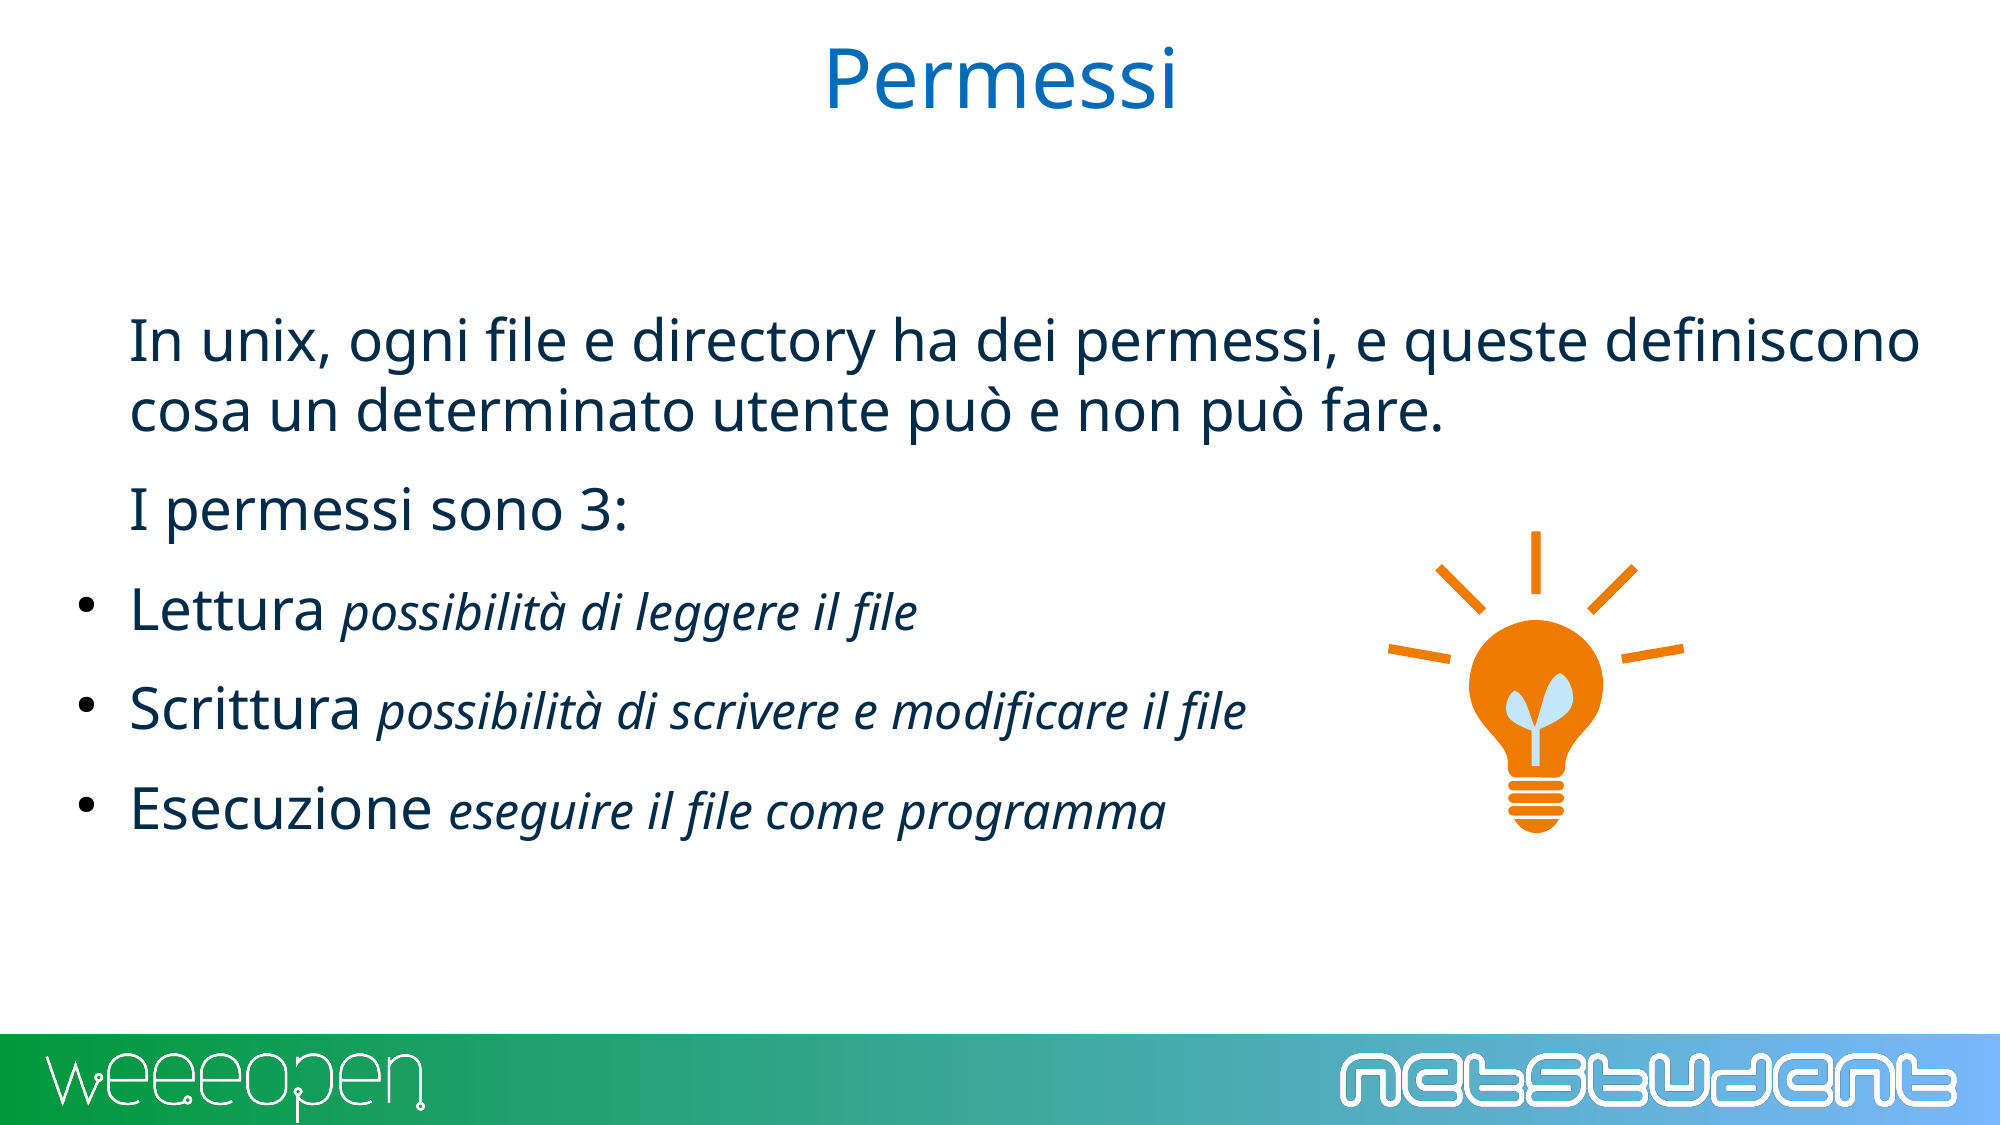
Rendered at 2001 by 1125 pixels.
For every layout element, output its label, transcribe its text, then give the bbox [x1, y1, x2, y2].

text_box [1387, 643, 1452, 665]
title Permessi [43, 29, 1959, 247]
text_box [1531, 531, 1541, 595]
text_box [1587, 564, 1638, 615]
text_box [1621, 643, 1685, 664]
picture [1340, 1053, 1957, 1107]
text_box [1508, 780, 1565, 791]
list In unix, ogni file e directory ha dei permessi, e queste definiscono cosa un determinato utente può e non può fare. I permessi sono 3: Lettura possibilità di leggere il file Scrittura possibilità di scrivere e modificare il file Esecuzione eseguire il file come programma [43, 295, 1959, 1010]
text_box [1508, 793, 1565, 803]
text_box [1514, 819, 1559, 834]
text_box [1469, 620, 1604, 778]
picture [45, 1053, 425, 1123]
text_box [1435, 564, 1487, 615]
text_box [1508, 806, 1565, 816]
